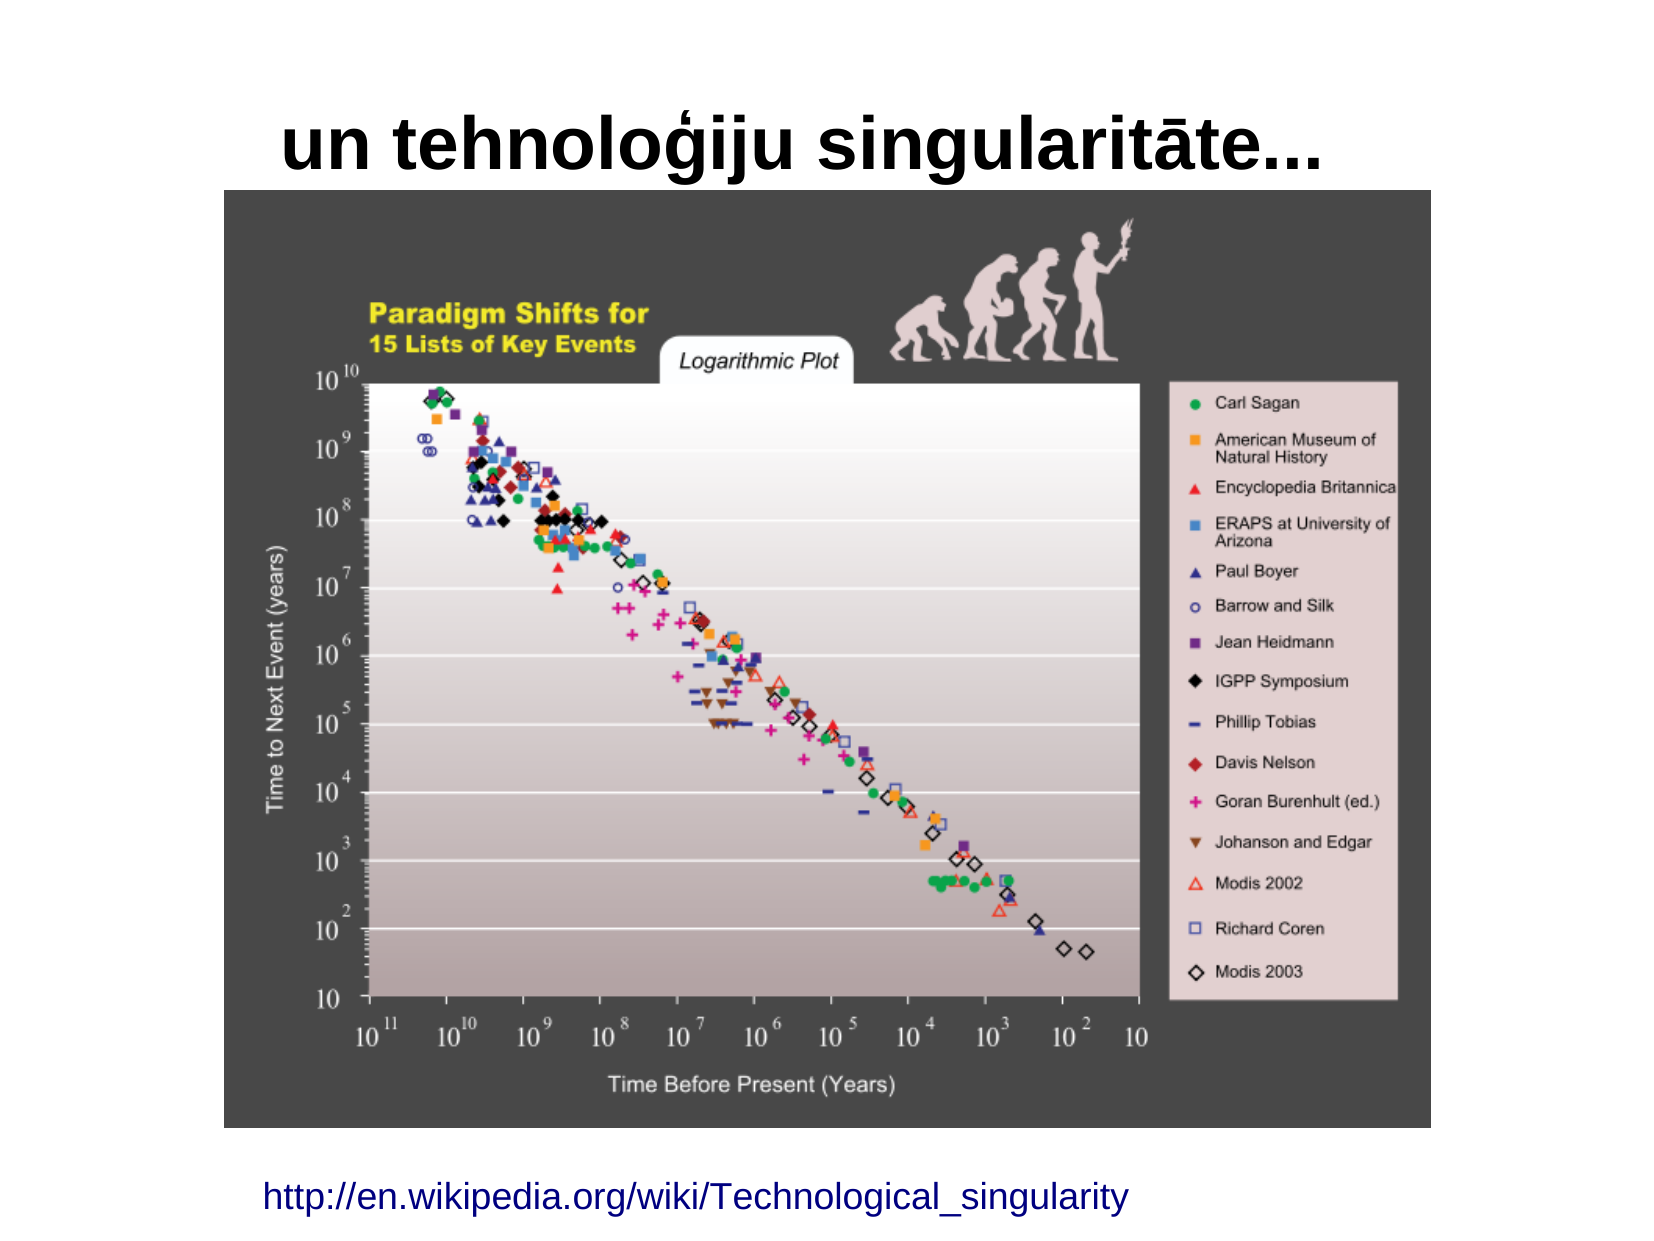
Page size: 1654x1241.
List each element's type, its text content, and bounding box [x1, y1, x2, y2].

text_box http://en.wikipedia.org/wiki/Technological_singularity [248, 1169, 1145, 1226]
picture [224, 190, 1431, 1128]
title un tehnoloģiju singularitāte... [94, 96, 1512, 195]
